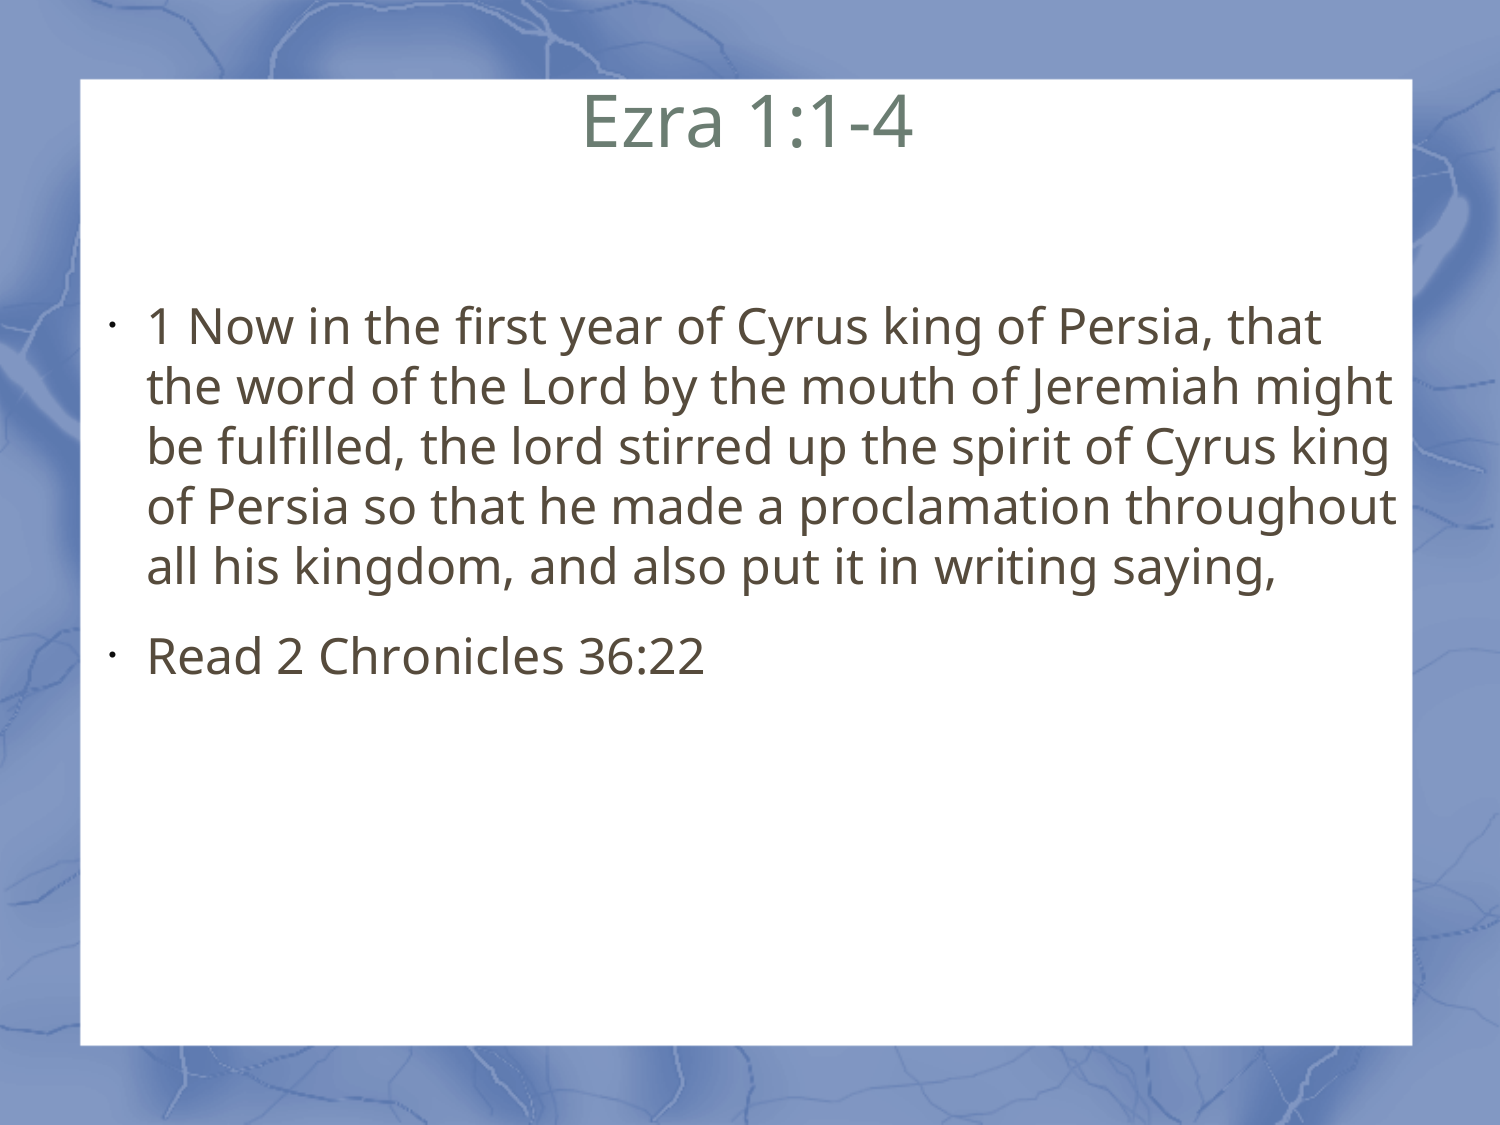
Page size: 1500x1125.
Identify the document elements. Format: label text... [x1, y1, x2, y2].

list 1 Now in the first year of Cyrus king of Persia, that the word of the Lord by the mouth of Jeremiah might be fulfilled, the lord stirred up the spirit of Cyrus king of Persia so that he made a proclamation throughout all his kingdom, and also put it in writing saying, Read 2 Chronicles 36:22 [75, 287, 1425, 1005]
title Ezra 1:1-4 [69, 66, 1425, 238]
picture [0, 0, 1500, 1125]
